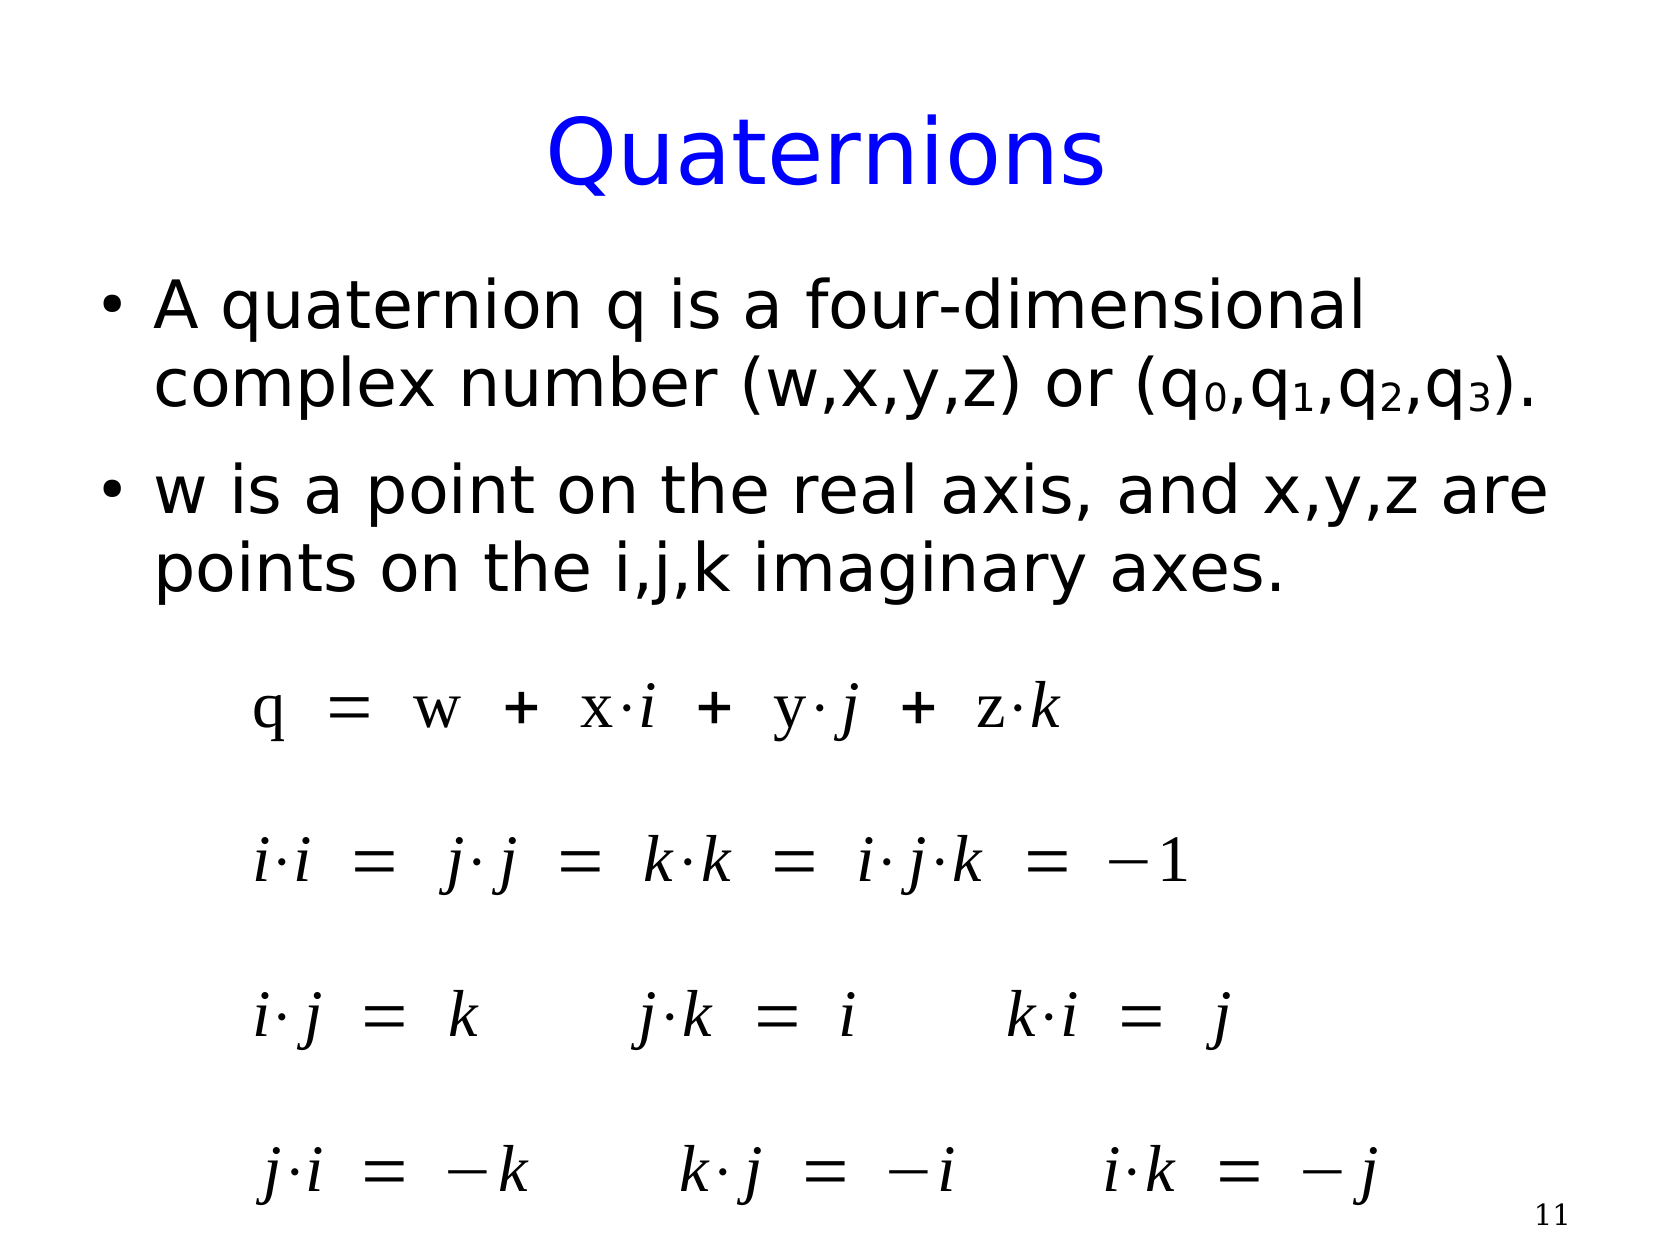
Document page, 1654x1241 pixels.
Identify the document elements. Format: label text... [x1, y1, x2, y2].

chart [246, 667, 1388, 1206]
list A quaternion q is a four-dimensional complex number (w,x,y,z) or (q0,q1,q2,q3). w is a point on the real axis, and x,y,z are points on the i,j,k imaginary axes. [82, 266, 1571, 1086]
title Quaternions [82, 49, 1571, 257]
